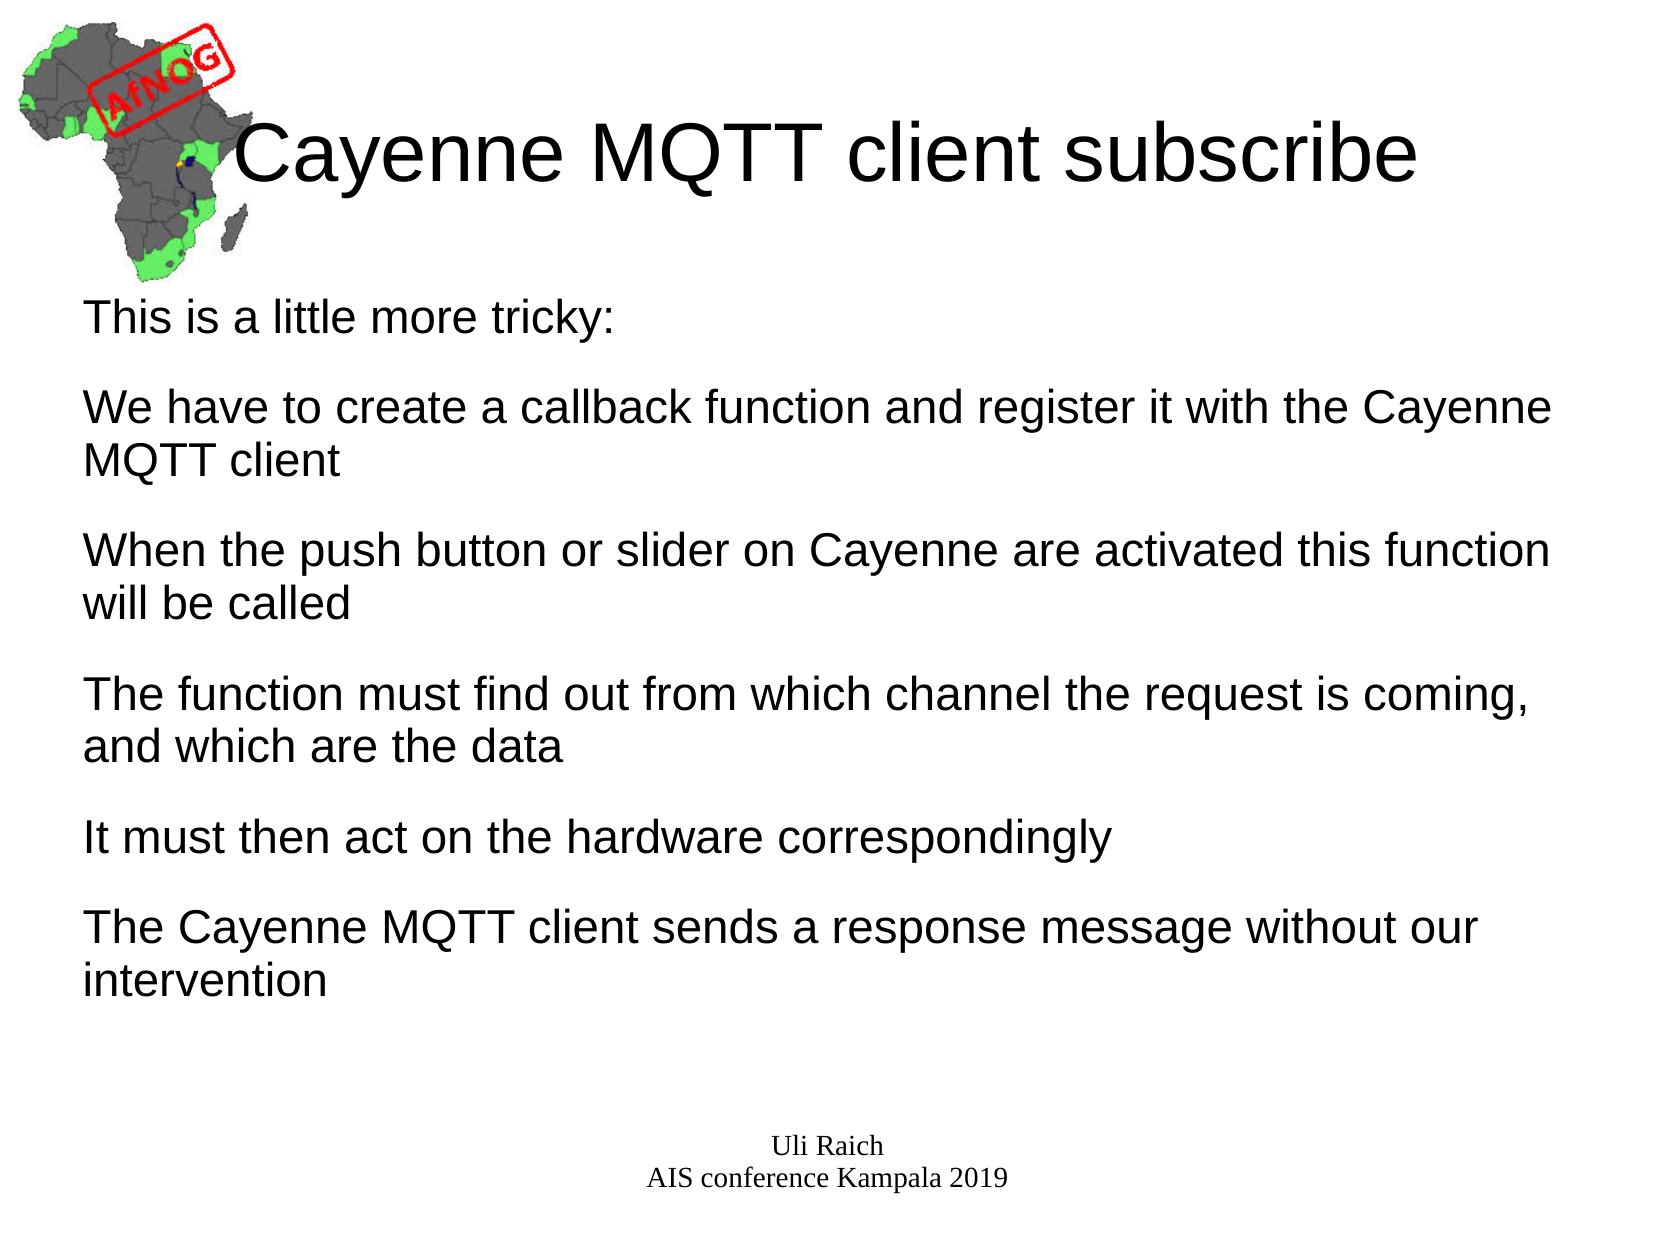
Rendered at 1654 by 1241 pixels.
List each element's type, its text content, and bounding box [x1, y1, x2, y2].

list This is a little more tricky: We have to create a callback function and register it with the Cayenne MQTT client When the push button or slider on Cayenne are activated this function will be called The function must find out from which channel the request is coming, and which are the data It must then act on the hardware correspondingly The Cayenne MQTT client sends a response message without our intervention [82, 290, 1571, 1010]
title Cayenne MQTT client subscribe [82, 49, 1571, 257]
picture [9, 0, 259, 291]
